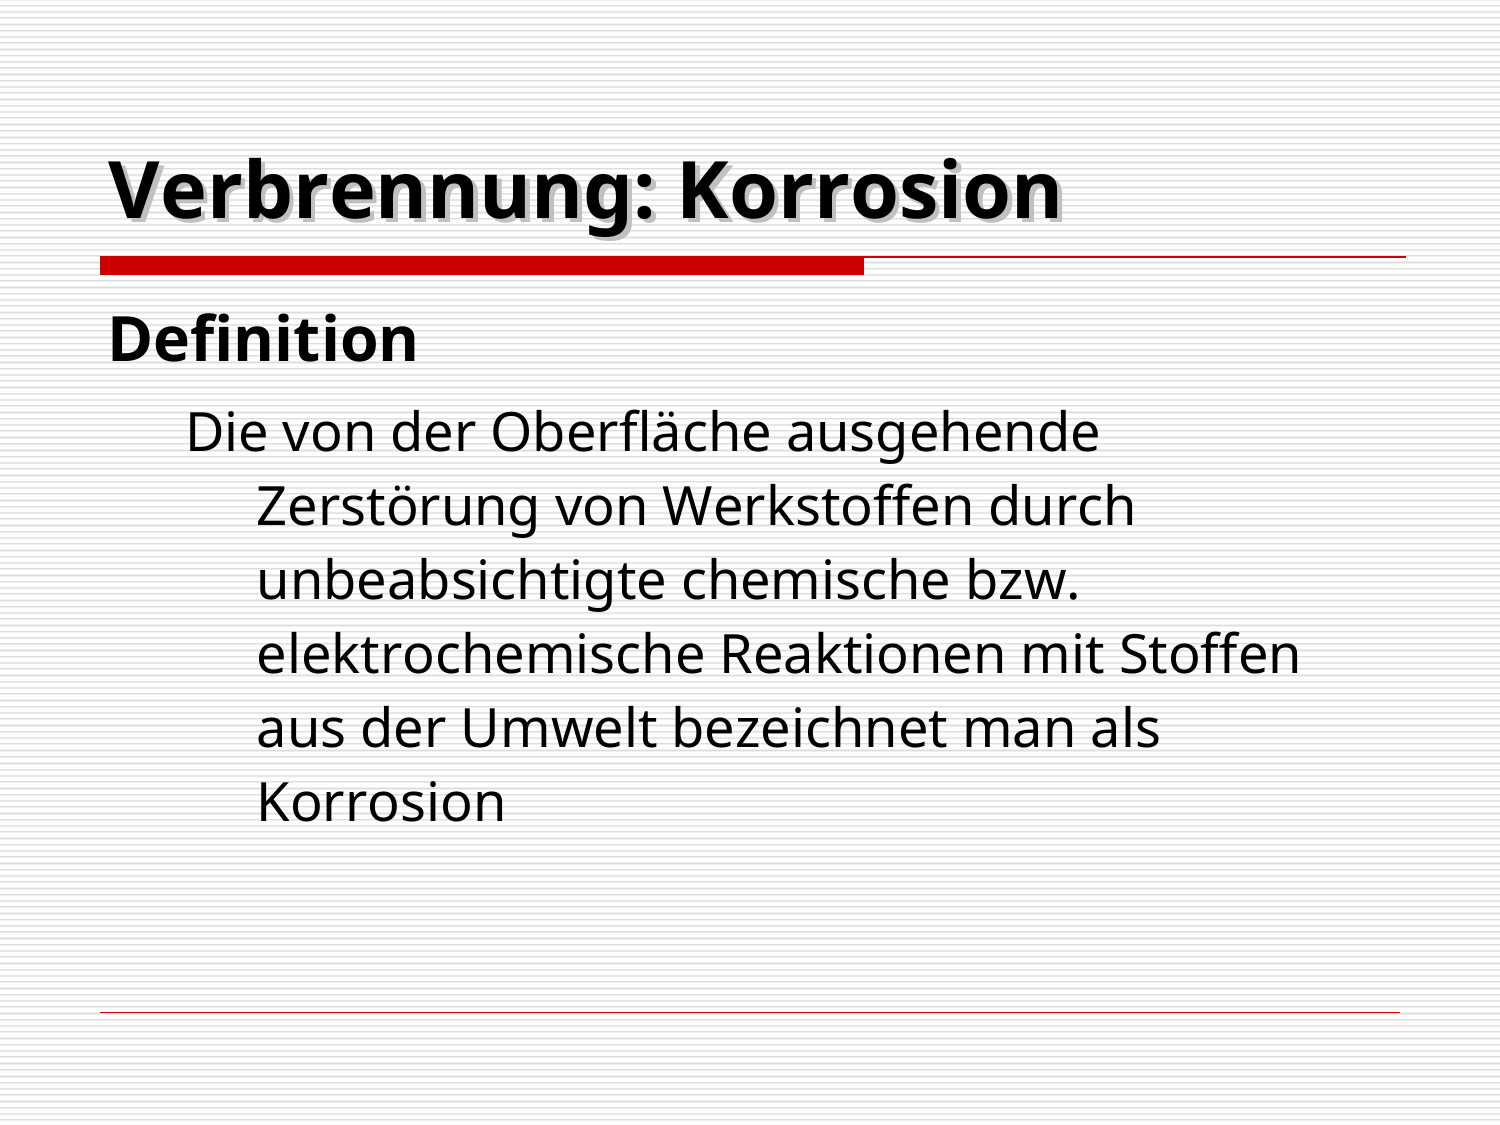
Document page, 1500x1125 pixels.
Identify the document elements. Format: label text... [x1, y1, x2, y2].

title Verbrennung: Korrosion [94, 49, 1407, 250]
list Definition Die von der Oberfläche ausgehende Zerstörung von Werkstoffen durch unbeabsichtigte chemische bzw. elektrochemische Reaktionen mit Stoffen aus der Umwelt bezeichnet man als Korrosion [92, 287, 1406, 988]
picture [0, 0, 1500, 1125]
